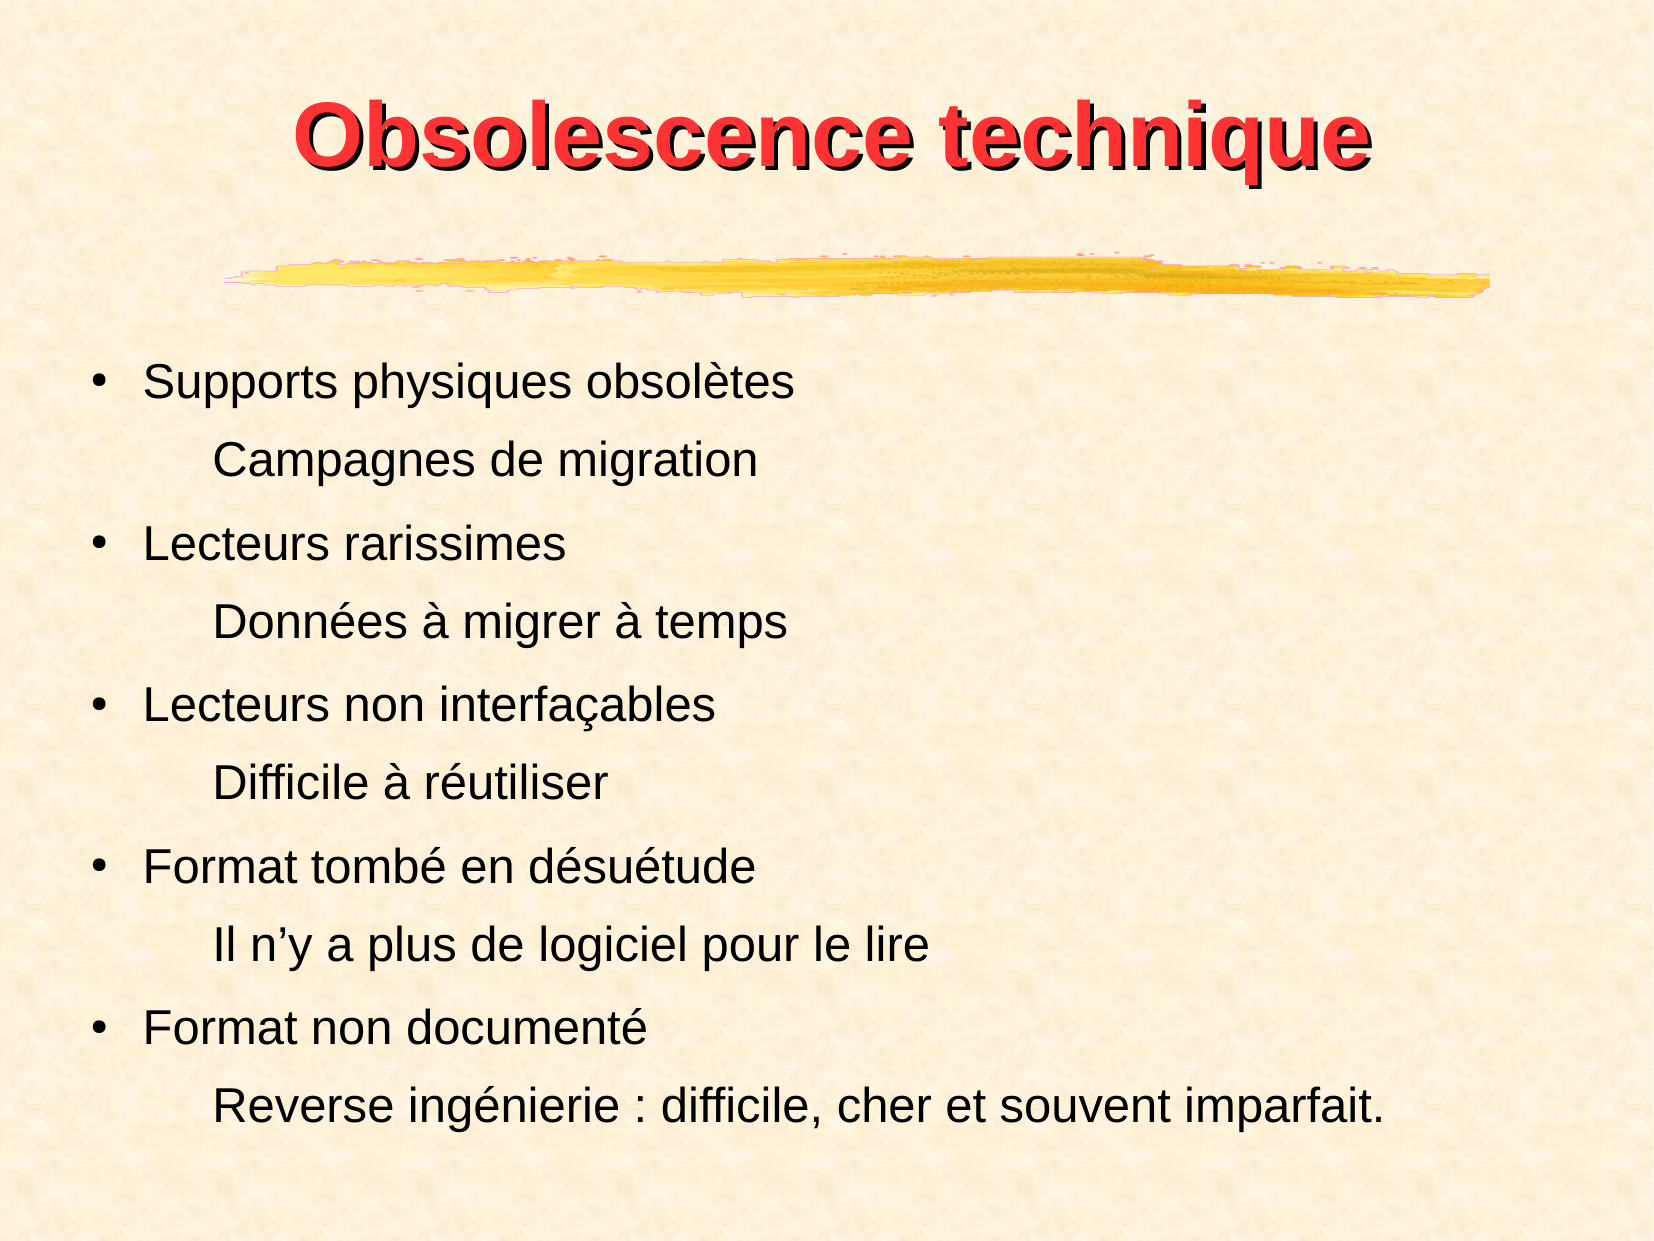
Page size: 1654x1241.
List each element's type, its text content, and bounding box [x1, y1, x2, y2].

list Supports physiques obsolètes Campagnes de migration Lecteurs rarissimes Données à migrer à temps Lecteurs non interfaçables Difficile à réutiliser Format tombé en désuétude Il n’y a plus de logiciel pour le lire Format non documenté Reverse ingénierie : difficile, cher et souvent imparfait. [73, 354, 1560, 1141]
title Obsolescence technique [129, 8, 1536, 260]
picture [0, 0, 1654, 1241]
